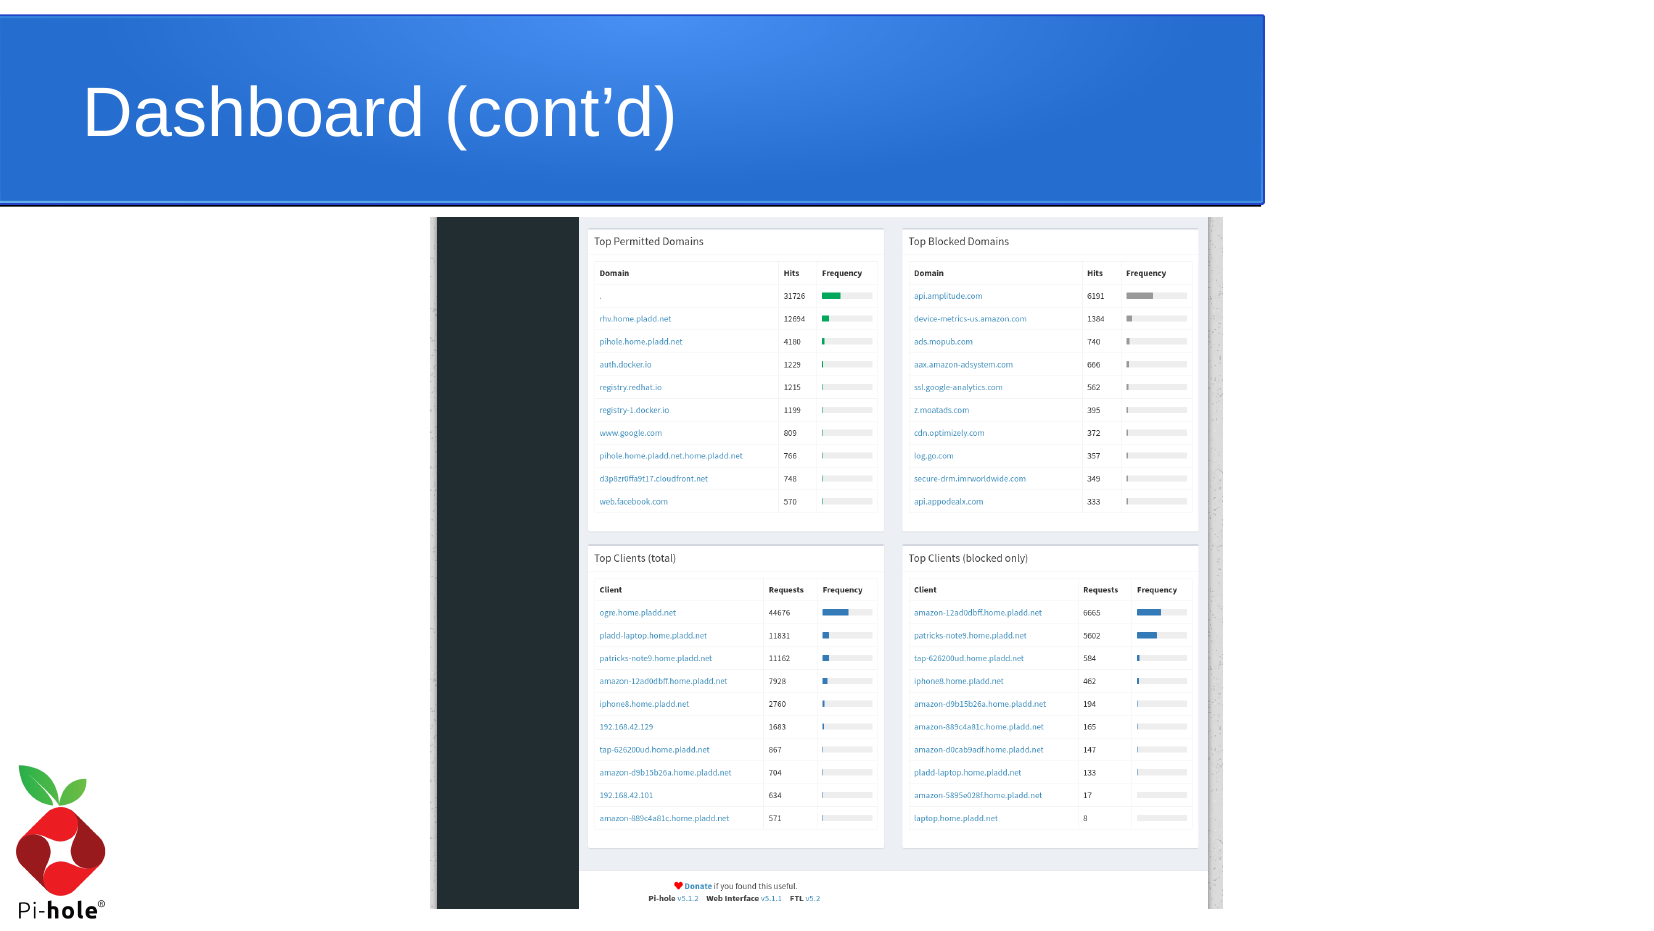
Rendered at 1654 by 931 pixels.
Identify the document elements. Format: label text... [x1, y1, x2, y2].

title Dashboard (cont’d) [82, 35, 1235, 189]
picture [15, 765, 106, 919]
picture [430, 217, 1223, 909]
